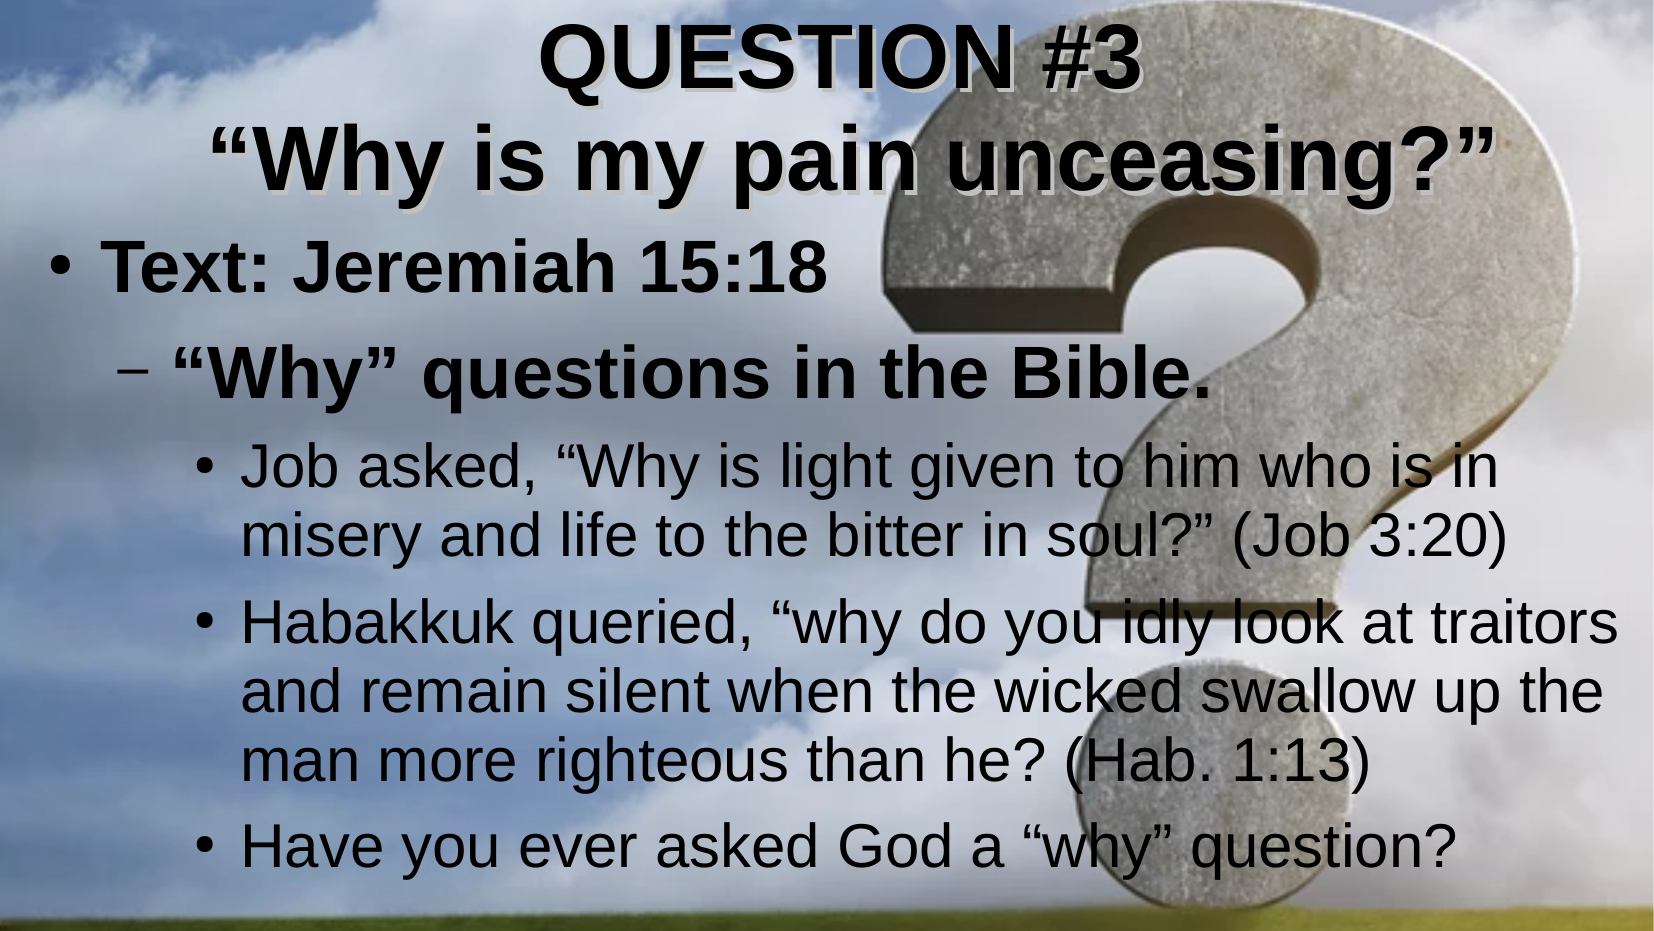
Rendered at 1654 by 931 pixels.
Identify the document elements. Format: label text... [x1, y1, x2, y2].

title QUESTION #3 “Why is my pain unceasing?” [46, 5, 1637, 211]
picture [0, 0, 1654, 931]
list Text: Jeremiah 15:18 “Why” questions in the Bible. Job asked, “Why is light given to him who is in misery and life to the bitter in soul?” (Job 3:20) Habakkuk queried, “why do you idly look at traitors and remain silent when the wicked swallow up the man more righteous than he? (Hab. 1:13) Have you ever asked God a “why” question? [30, 225, 1636, 901]
